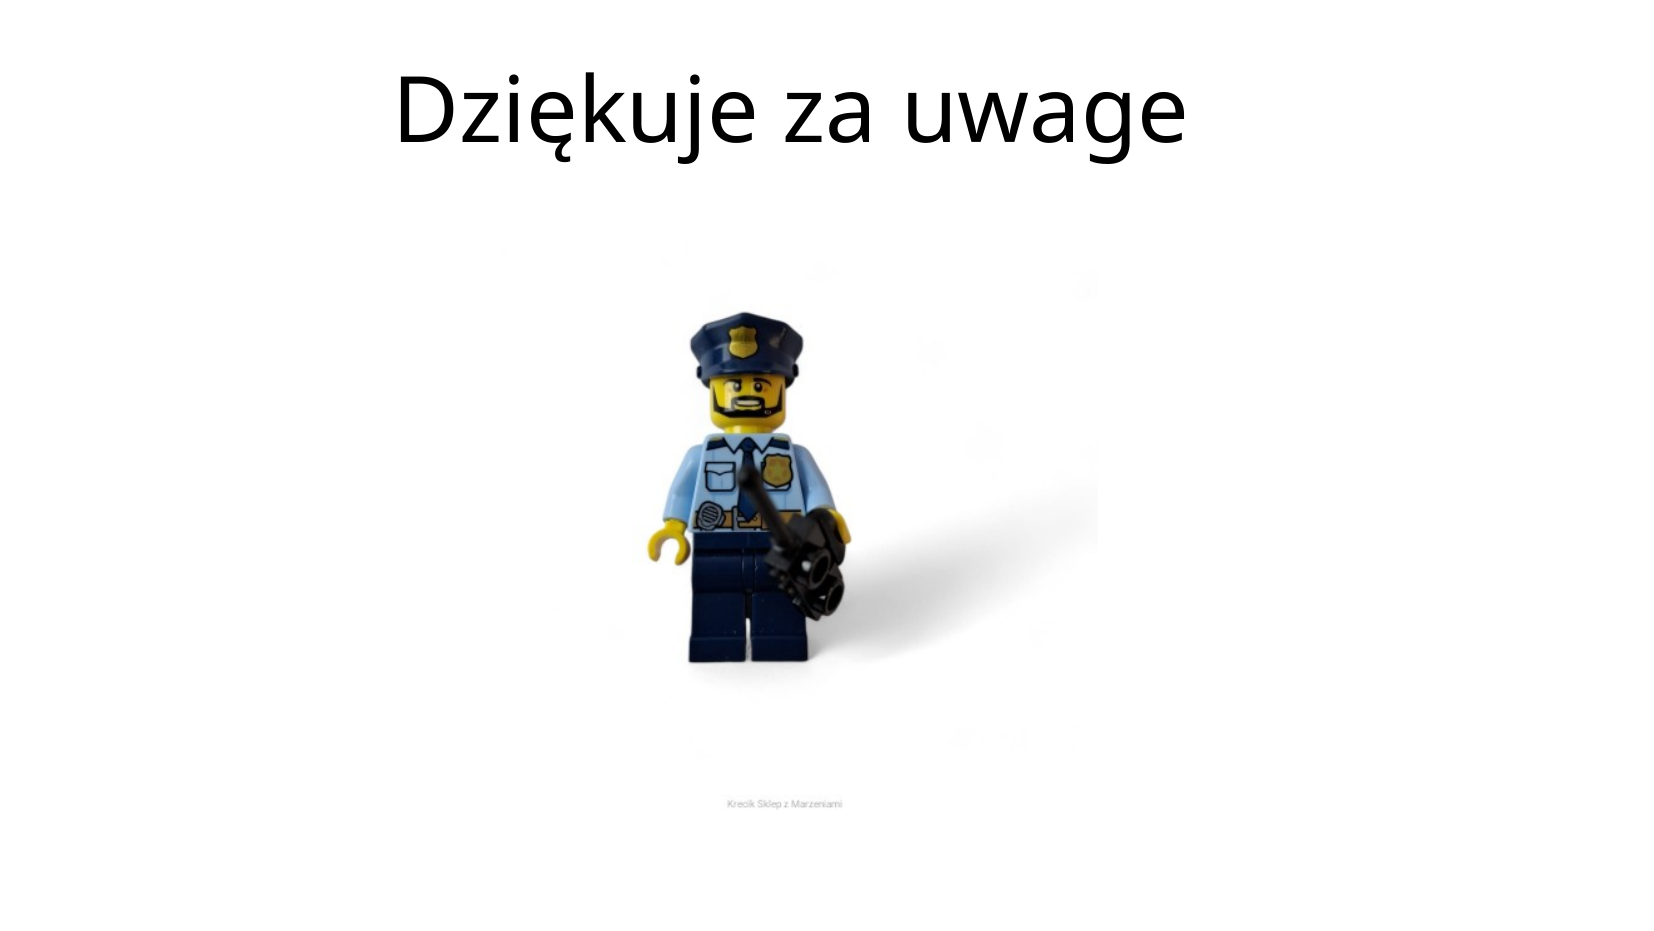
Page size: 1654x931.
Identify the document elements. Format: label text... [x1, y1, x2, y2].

picture [472, 184, 1098, 810]
title Dziękuje za uwage [47, 29, 1536, 185]
